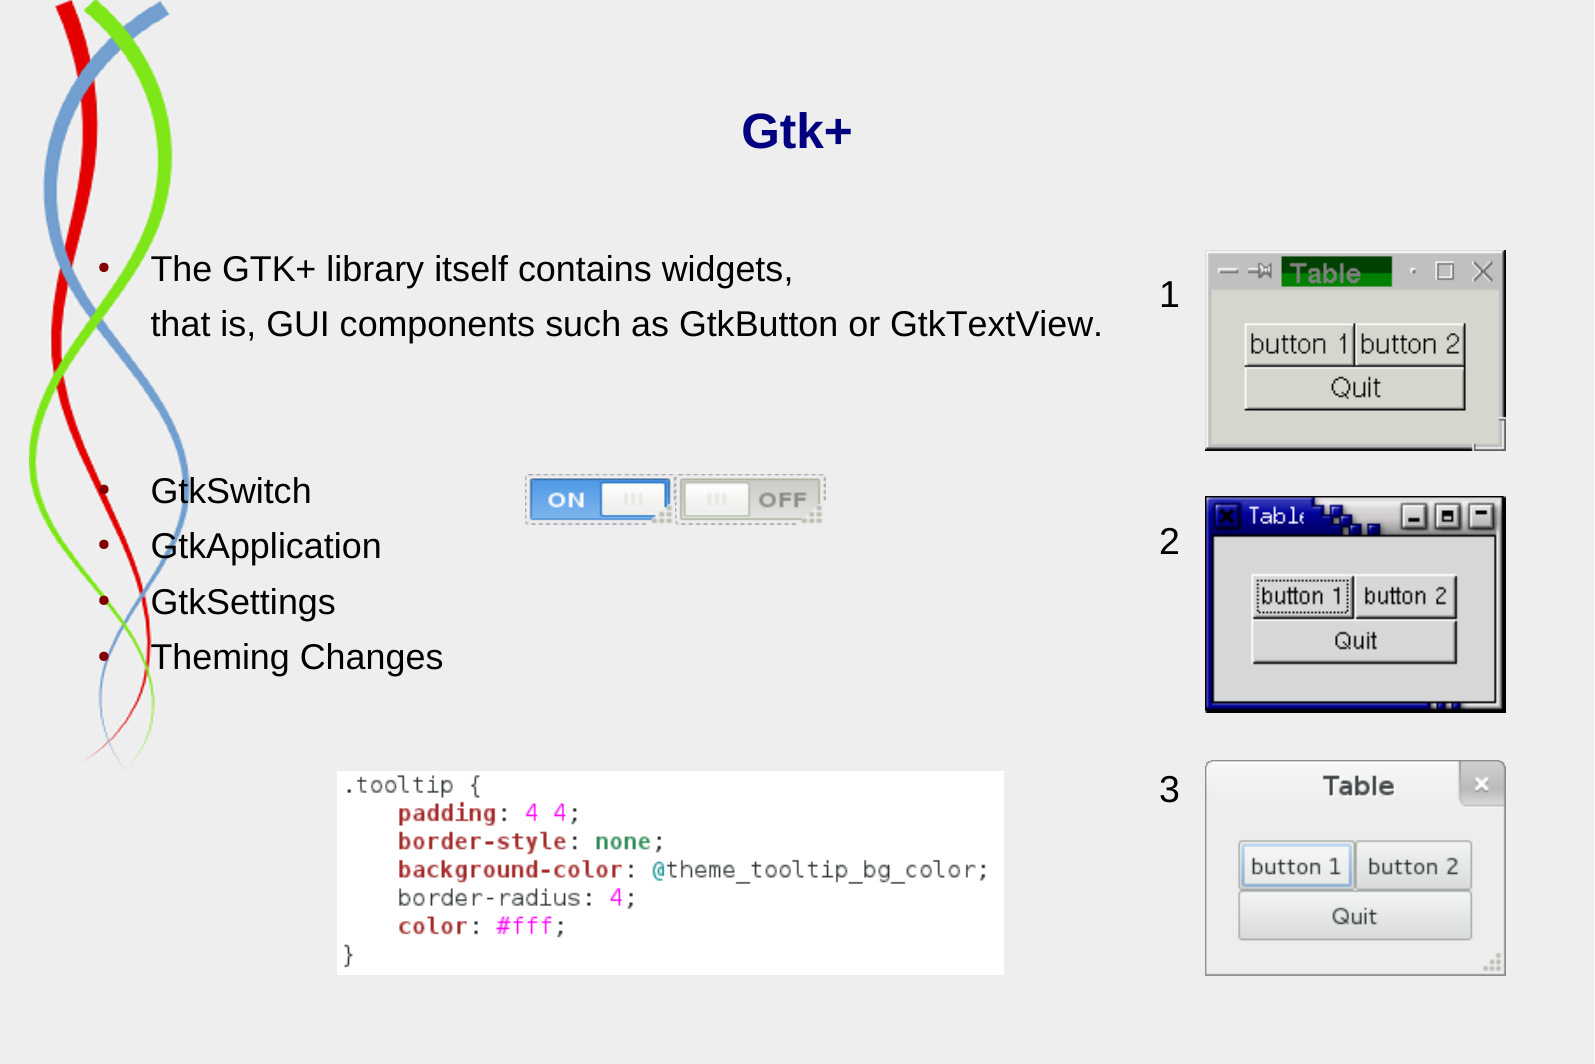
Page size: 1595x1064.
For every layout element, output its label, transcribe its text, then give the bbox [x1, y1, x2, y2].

list The GTK+ library itself contains widgets, that is, GUI components such as GtkButton or GtkTextView. GtkSwitch GtkApplication GtkSettings Theming Changes [79, 248, 1515, 951]
picture [0, 0, 1595, 1064]
table_cell 3 [975, 762, 1186, 1050]
table_header 1 [975, 267, 1186, 515]
title Gtk+ [79, 42, 1515, 220]
table_cell 2 [975, 515, 1186, 762]
